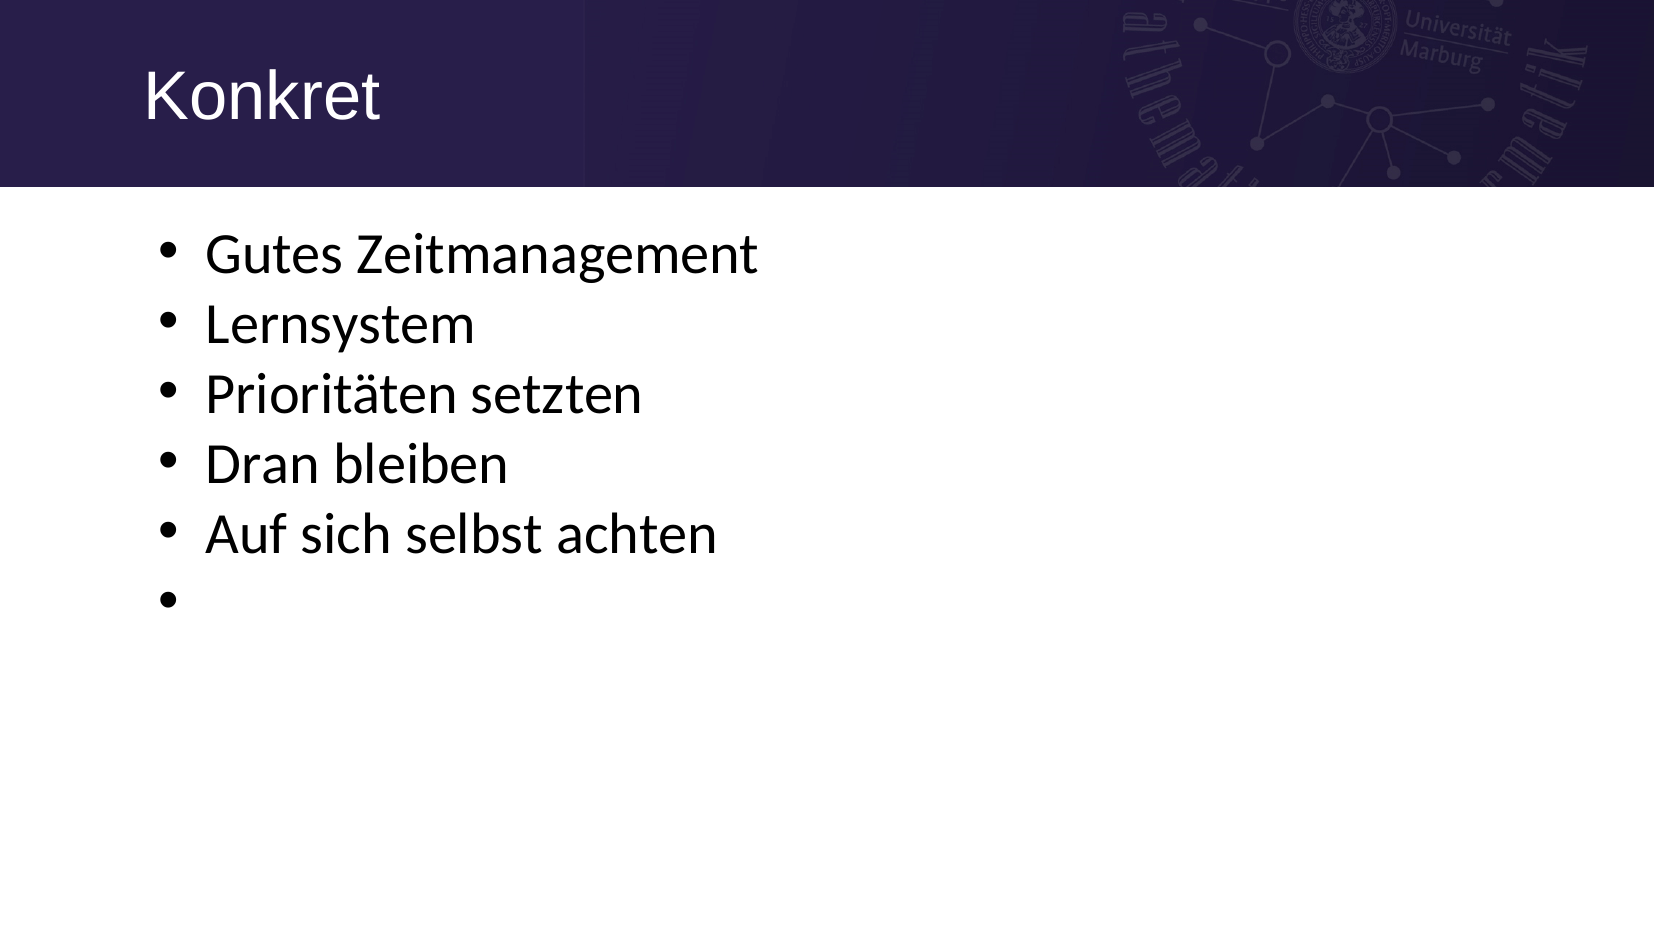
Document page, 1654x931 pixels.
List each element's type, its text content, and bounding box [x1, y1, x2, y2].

picture [0, 0, 1654, 187]
text_box Konkret [143, 14, 1260, 170]
text_box Gutes Zeitmanagement Lernsystem Prioritäten setzten Dran bleiben Auf sich selbst achten [143, 207, 1570, 647]
